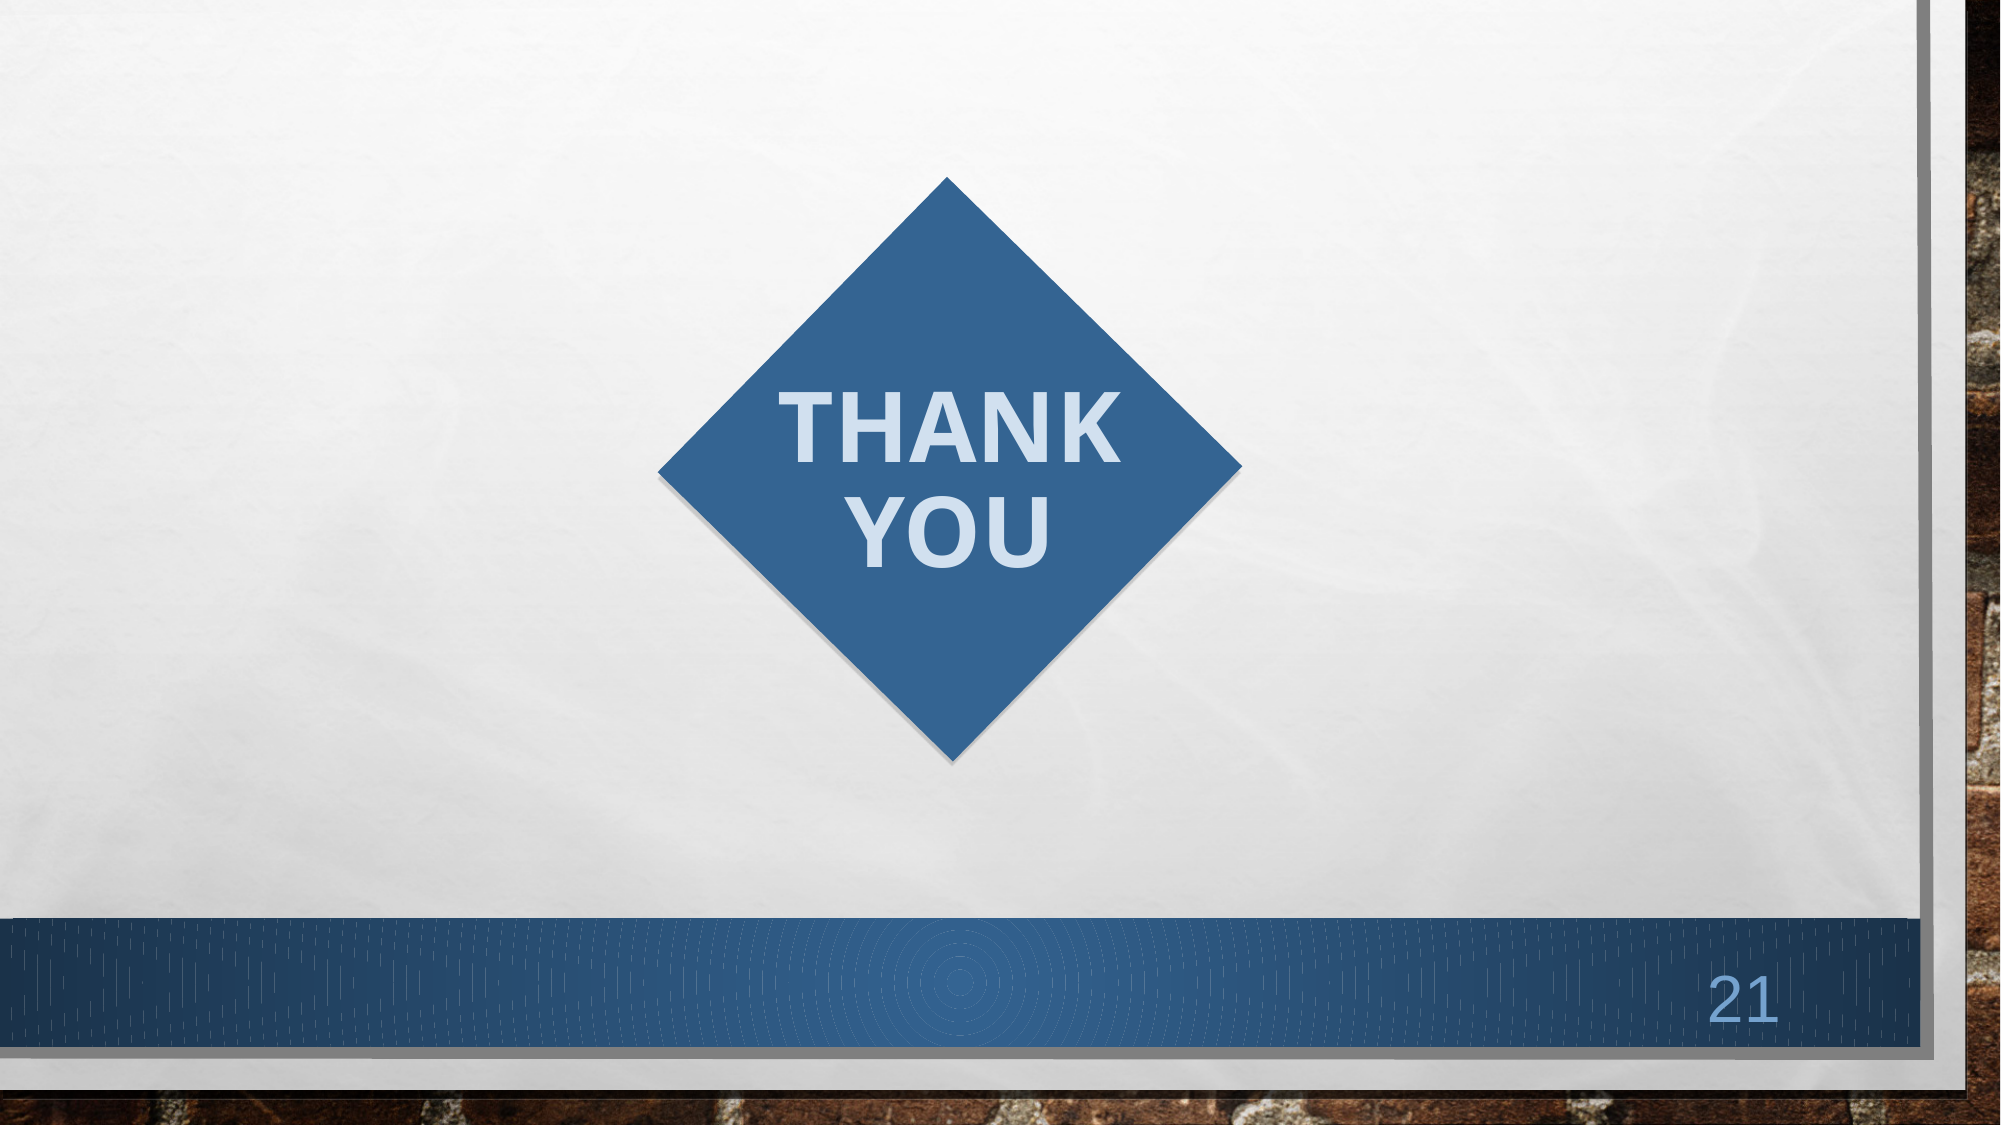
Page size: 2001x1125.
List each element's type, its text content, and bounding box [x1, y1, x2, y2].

text_box 20 [1669, 947, 1819, 1030]
text_box [779, 176, 1122, 348]
text_box [806, 618, 1094, 762]
text_box Thank you [712, 348, 1188, 618]
text_box [657, 416, 712, 526]
text_box [1188, 413, 1243, 522]
